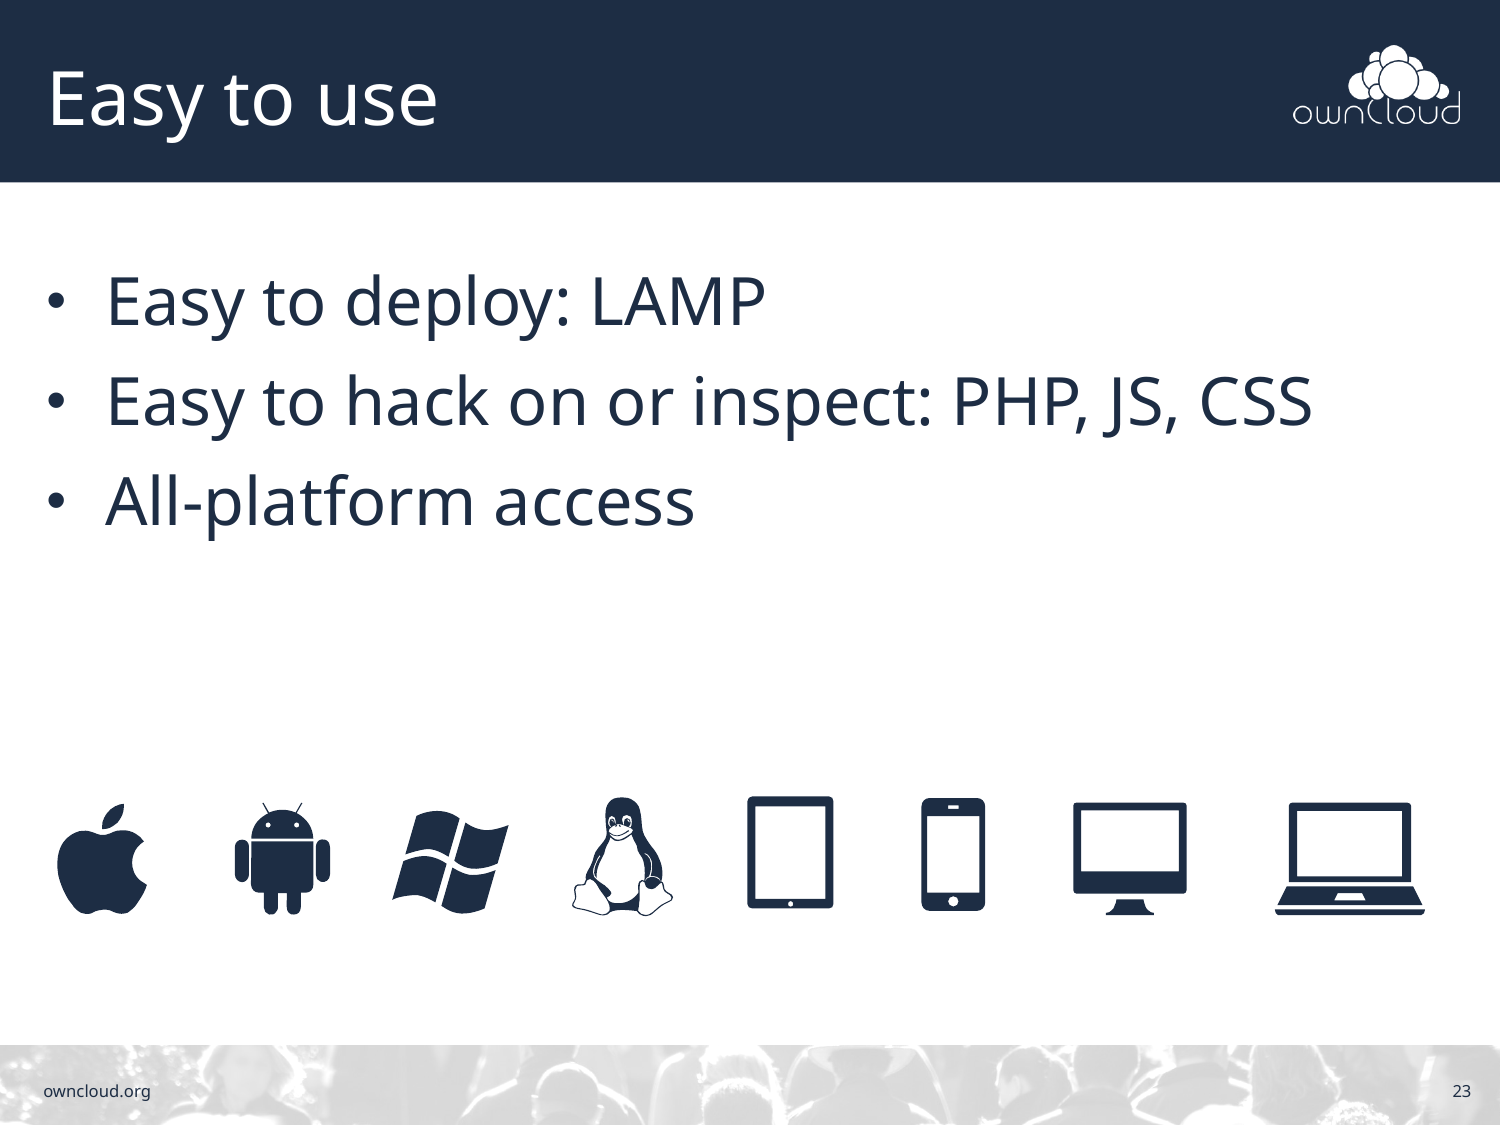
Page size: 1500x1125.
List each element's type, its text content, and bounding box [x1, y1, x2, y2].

text_box [1288, 802, 1412, 883]
text_box [234, 839, 249, 883]
text_box [250, 841, 314, 915]
text_box [1073, 802, 1187, 894]
text_box [747, 796, 834, 909]
picture [570, 795, 676, 919]
list Easy to deploy: LAMP Easy to hack on or inspect: PHP, JS, CSS All-platform access [46, 254, 1465, 1026]
title Easy to use [46, 5, 1258, 187]
picture [0, 1045, 1500, 1125]
text_box [315, 839, 331, 882]
picture [1293, 45, 1460, 124]
text_box [102, 803, 124, 830]
picture [390, 810, 511, 916]
text_box [1274, 909, 1426, 916]
text_box [57, 830, 147, 914]
text_box [251, 802, 314, 839]
text_box [1277, 886, 1423, 906]
text_box [1105, 899, 1154, 916]
text_box [921, 798, 986, 911]
